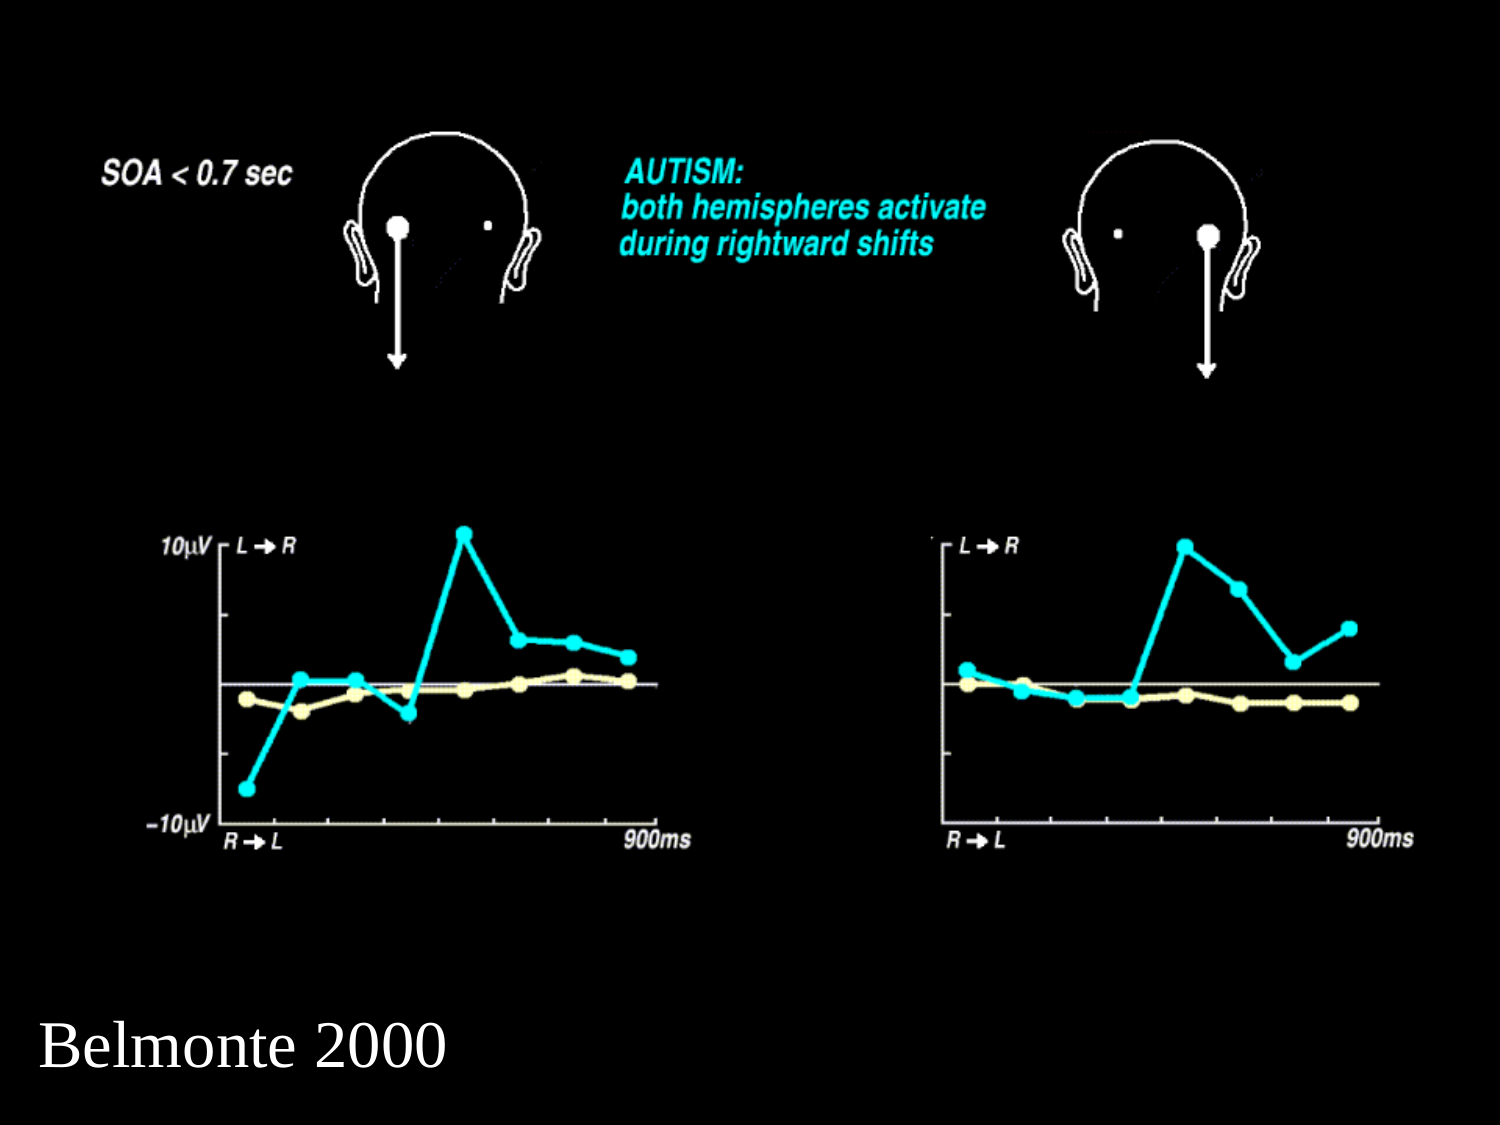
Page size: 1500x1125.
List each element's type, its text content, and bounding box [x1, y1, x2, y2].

picture [0, 0, 1500, 1125]
title Belmonte 2000 [23, 987, 493, 1088]
